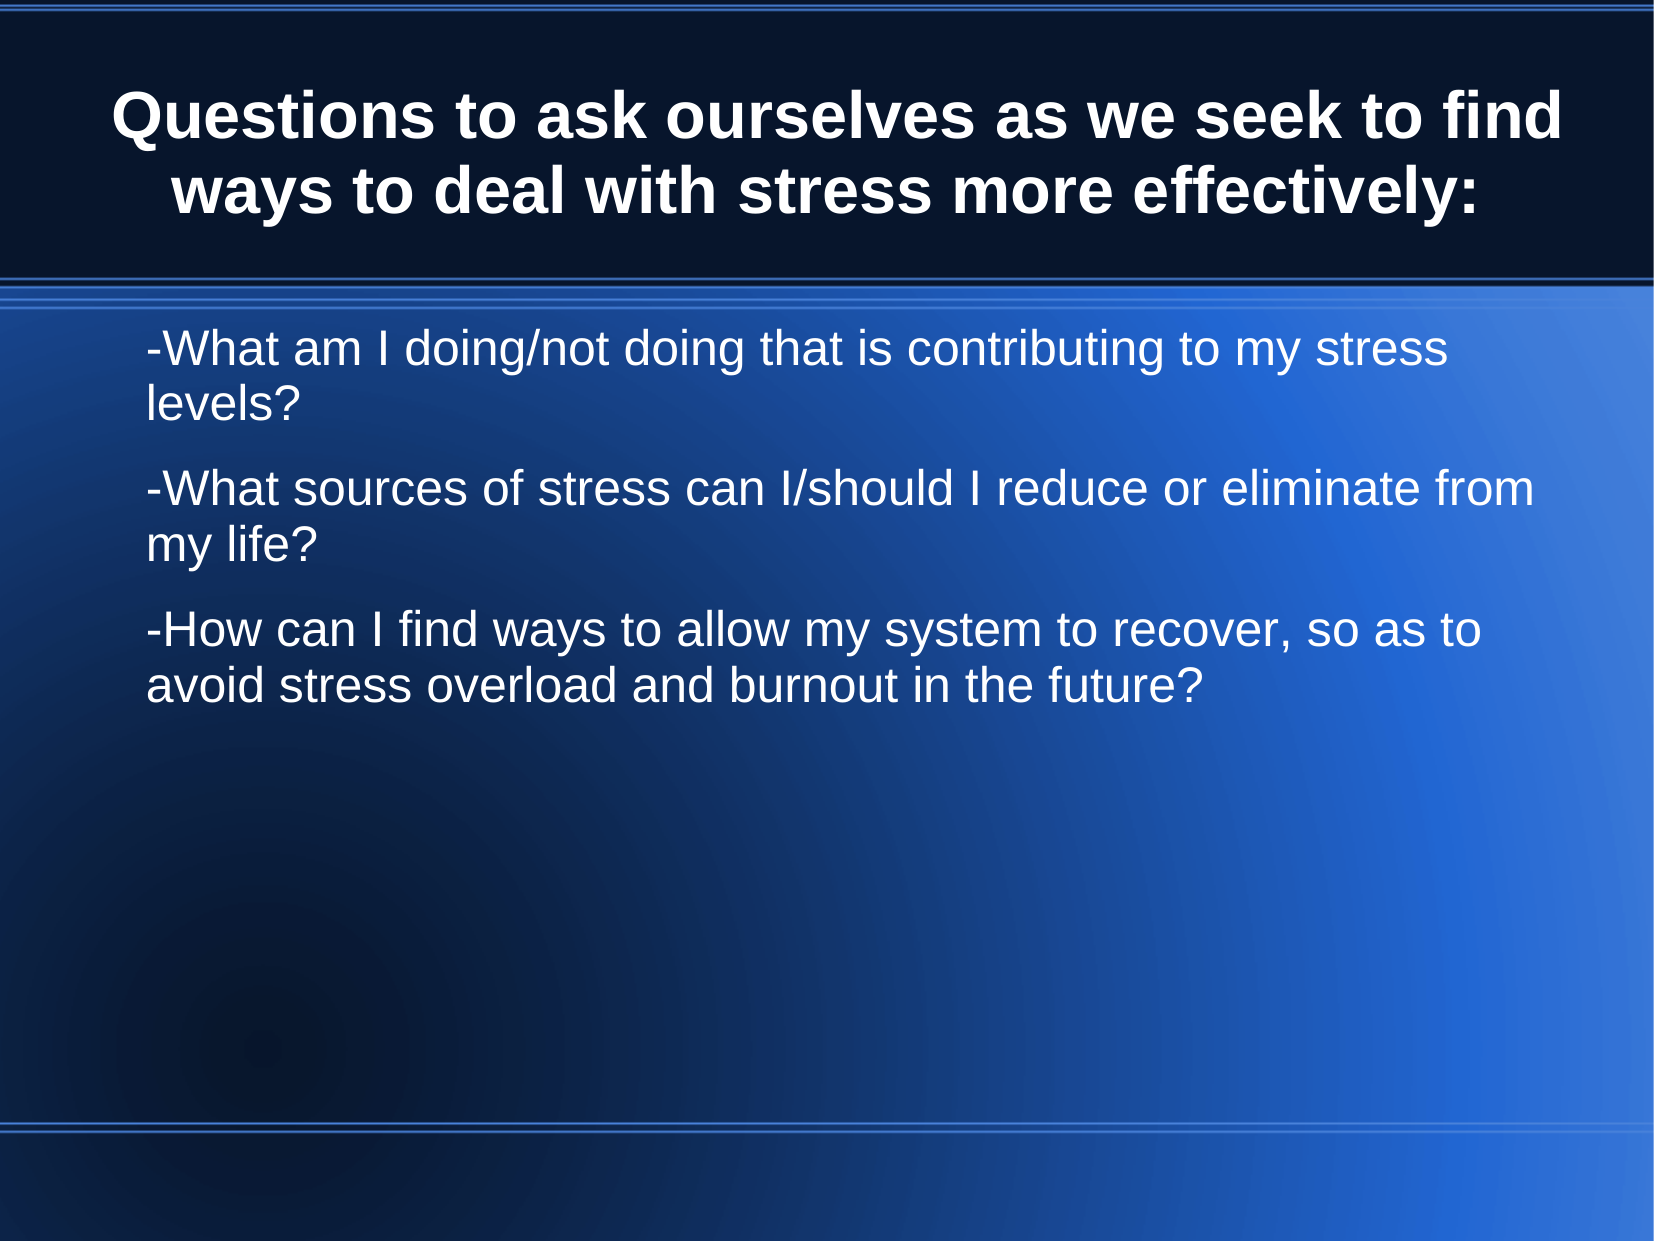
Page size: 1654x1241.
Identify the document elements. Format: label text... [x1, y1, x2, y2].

list -What am I doing/not doing that is contributing to my stress levels? -What sources of stress can I/should I reduce or eliminate from my life? -How can I find ways to allow my system to recover, so as to avoid stress overload and burnout in the future? [75, 319, 1564, 1022]
title Questions to ask ourselves as we seek to find ways to deal with stress more effectively: [82, 49, 1571, 257]
picture [0, 0, 1654, 1241]
